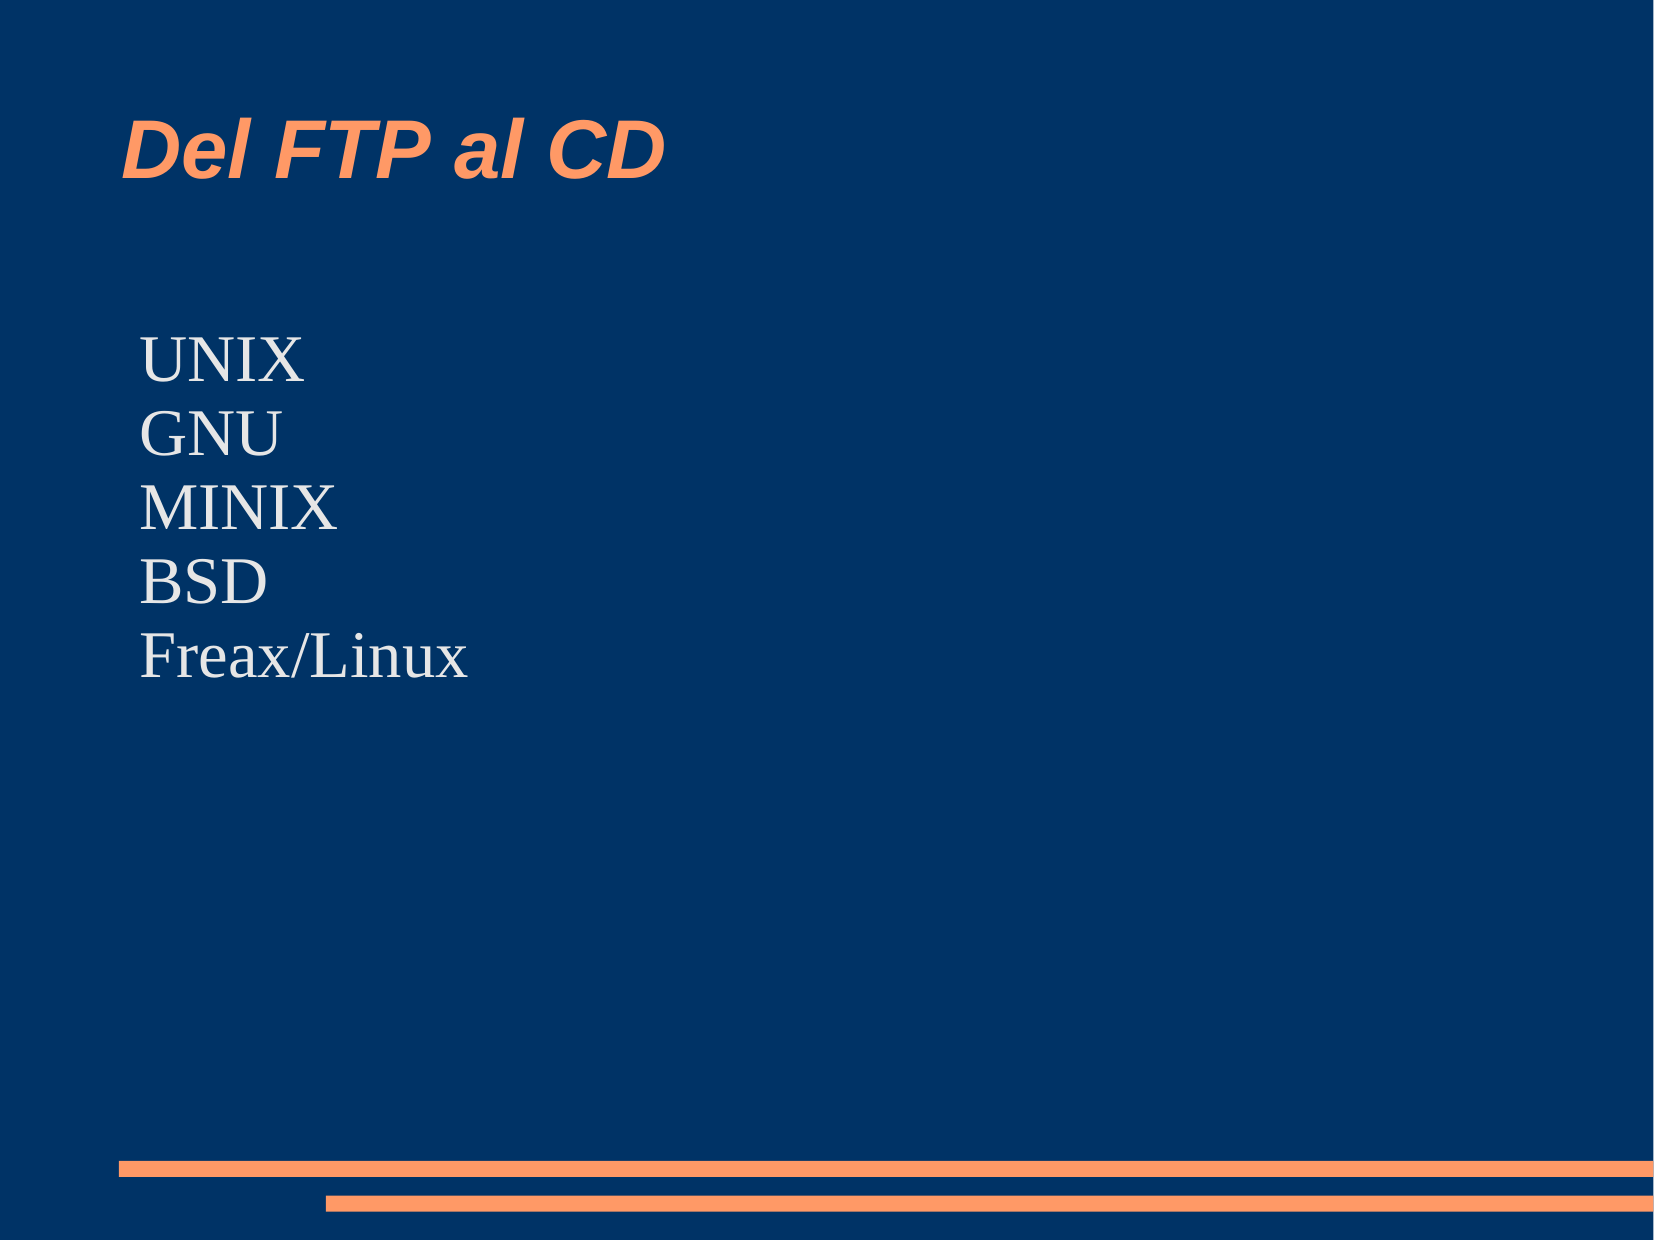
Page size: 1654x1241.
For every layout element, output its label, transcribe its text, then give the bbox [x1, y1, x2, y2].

list UNIX GNU MINIX BSD Freax/Linux [121, 322, 1561, 1133]
title Del FTP al CD [121, 46, 1534, 254]
